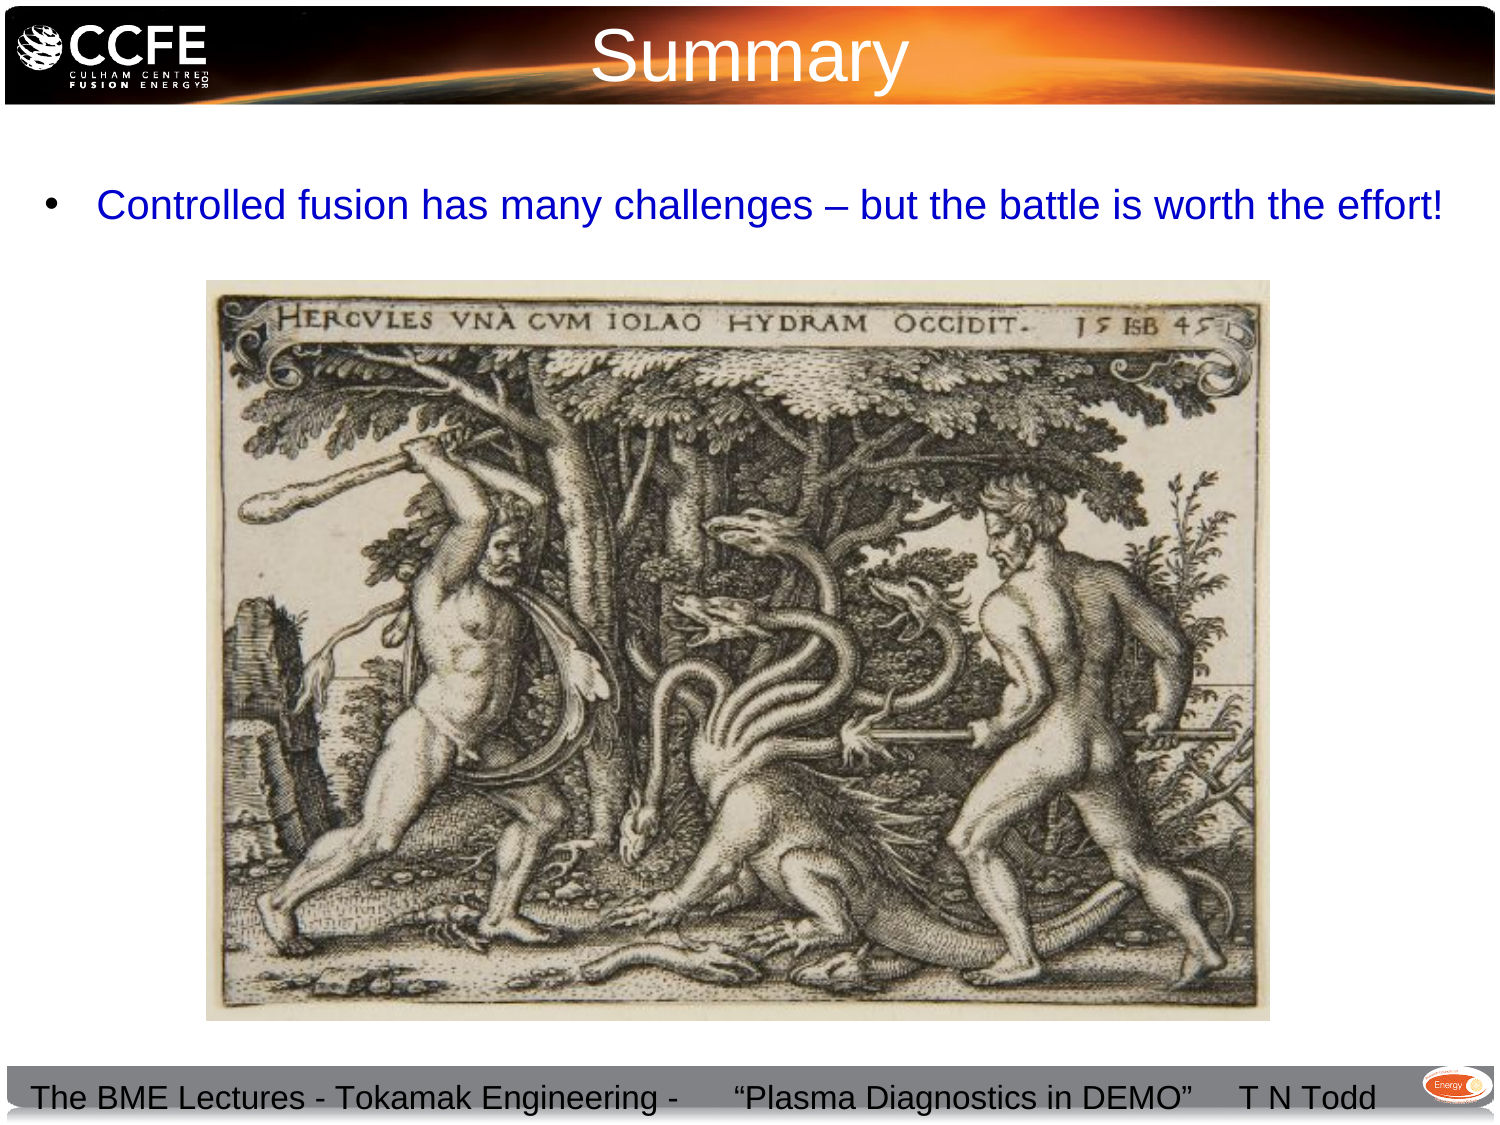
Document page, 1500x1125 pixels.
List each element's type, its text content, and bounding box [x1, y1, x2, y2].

text_box Summary [75, 0, 1426, 109]
picture [206, 280, 1270, 1021]
picture [5, 6, 75, 105]
text_box Controlled fusion has many challenges – but the battle is worth the effort! [29, 180, 1500, 252]
picture [1426, 6, 1495, 105]
picture [7, 1066, 1494, 1125]
